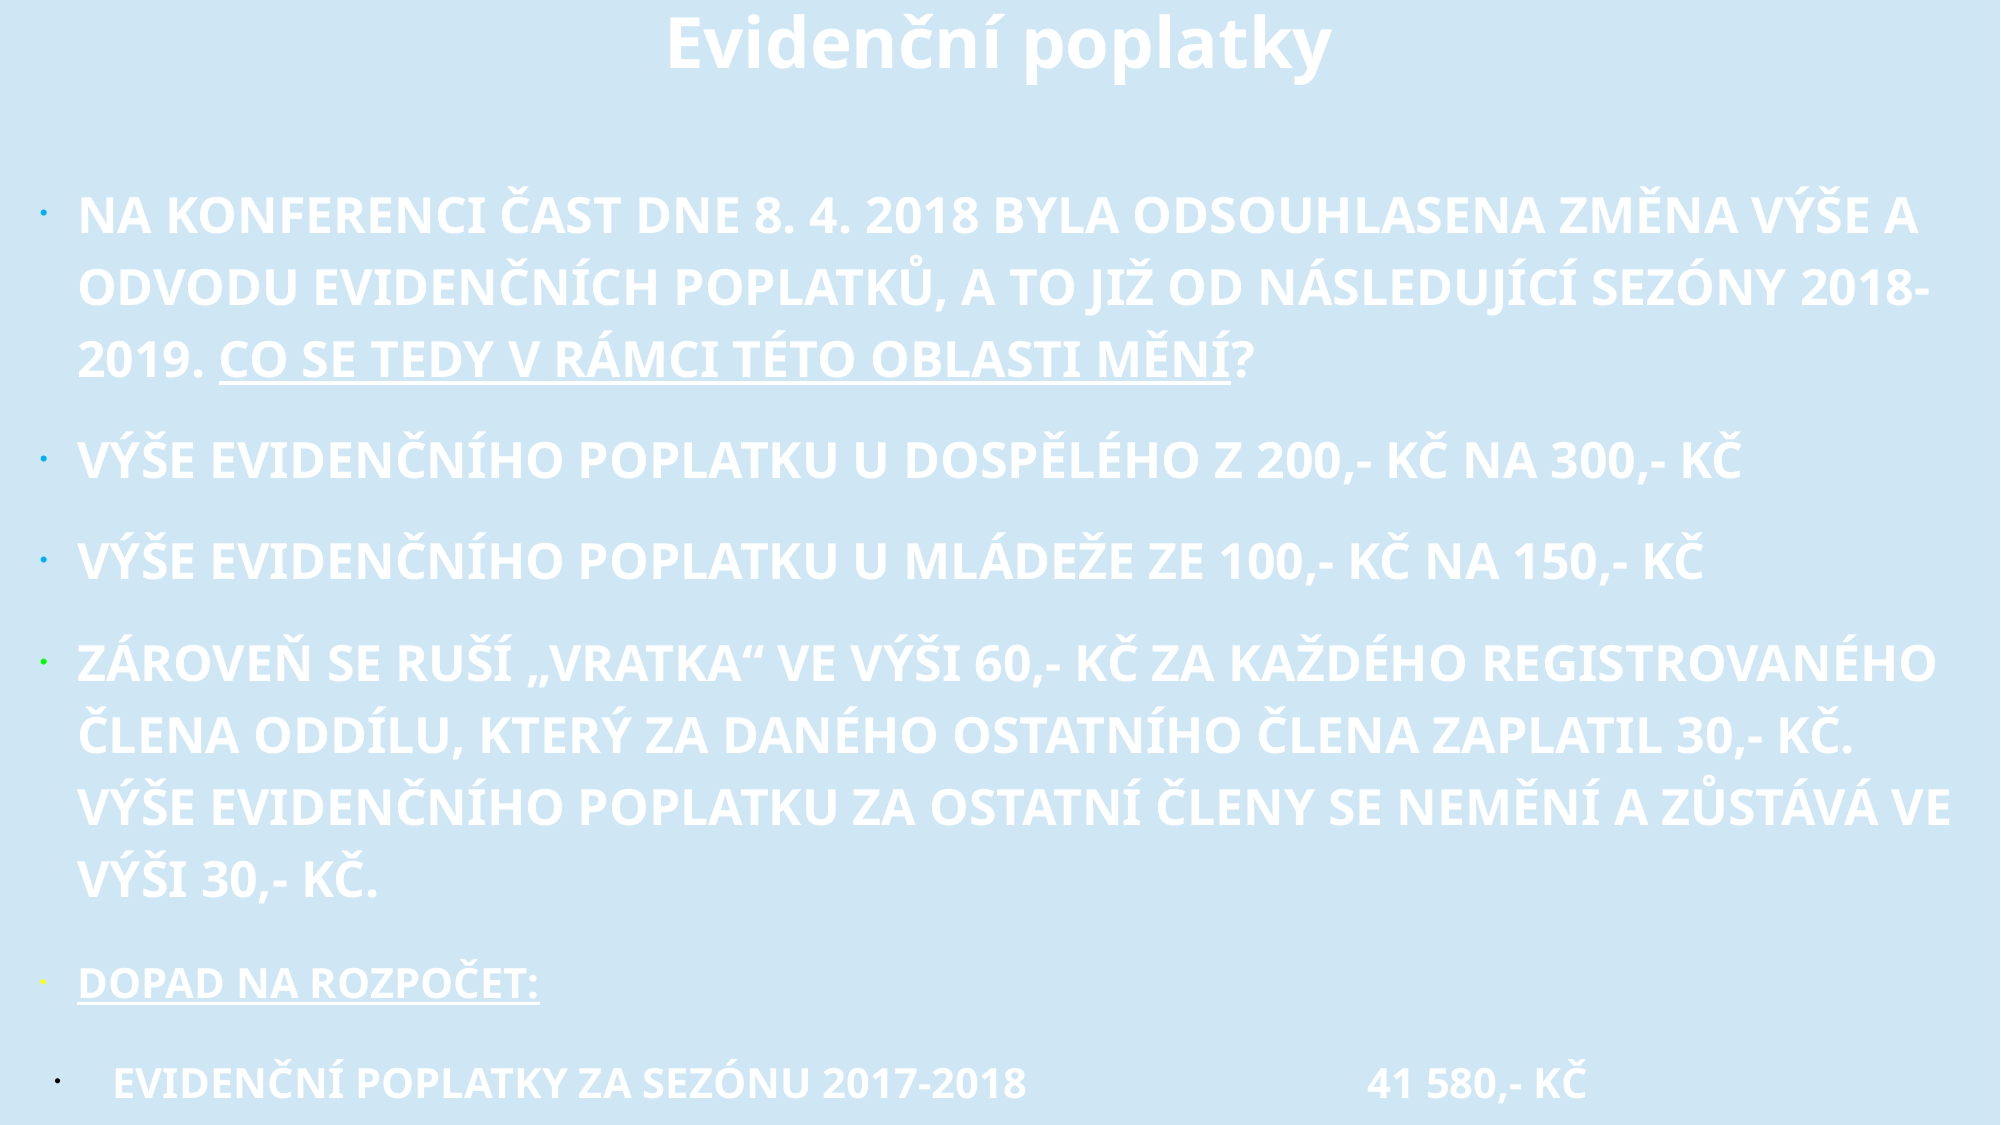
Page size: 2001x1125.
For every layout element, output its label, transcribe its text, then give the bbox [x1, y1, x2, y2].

list NA KONFERENCI ČAST DNE 8. 4. 2018 BYLA ODSOUHLASENA ZMĚNA VÝŠE A ODVODU EVIDENČNÍCH POPLATKŮ, A TO JIŽ OD NÁSLEDUJÍCÍ SEZÓNY 2018-2019. CO SE TEDY V RÁMCI TÉTO OBLASTI MĚNÍ? VÝŠE EVIDENČNÍHO POPLATKU U DOSPĚLÉHO Z 200,- KČ NA 300,- KČ VÝŠE EVIDENČNÍHO POPLATKU U MLÁDEŽE ZE 100,- KČ NA 150,- KČ ZÁROVEŇ SE RUŠÍ „VRATKA“ VE VÝŠI 60,- KČ ZA KAŽDÉHO REGISTROVANÉHO ČLENA ODDÍLU, KTERÝ ZA DANÉHO OSTATNÍHO ČLENA ZAPLATIL 30,- KČ. VÝŠE EVIDENČNÍHO POPLATKU ZA OSTATNÍ ČLENY SE NEMĚNÍ A ZŮSTÁVÁ VE VÝŠI 30,- KČ. DOPAD NA ROZPOČET: EVIDENČNÍ POPLATKY ZA SEZÓNU 2017-2018 41 580,- KČ EVIDENČNÍ POPLATKY ZA SEZÓNU 2018-2019 PŘEDPOKLAD 62 130,- KČ [24, 163, 1978, 1100]
title Evidenční poplatky [149, 0, 1849, 163]
